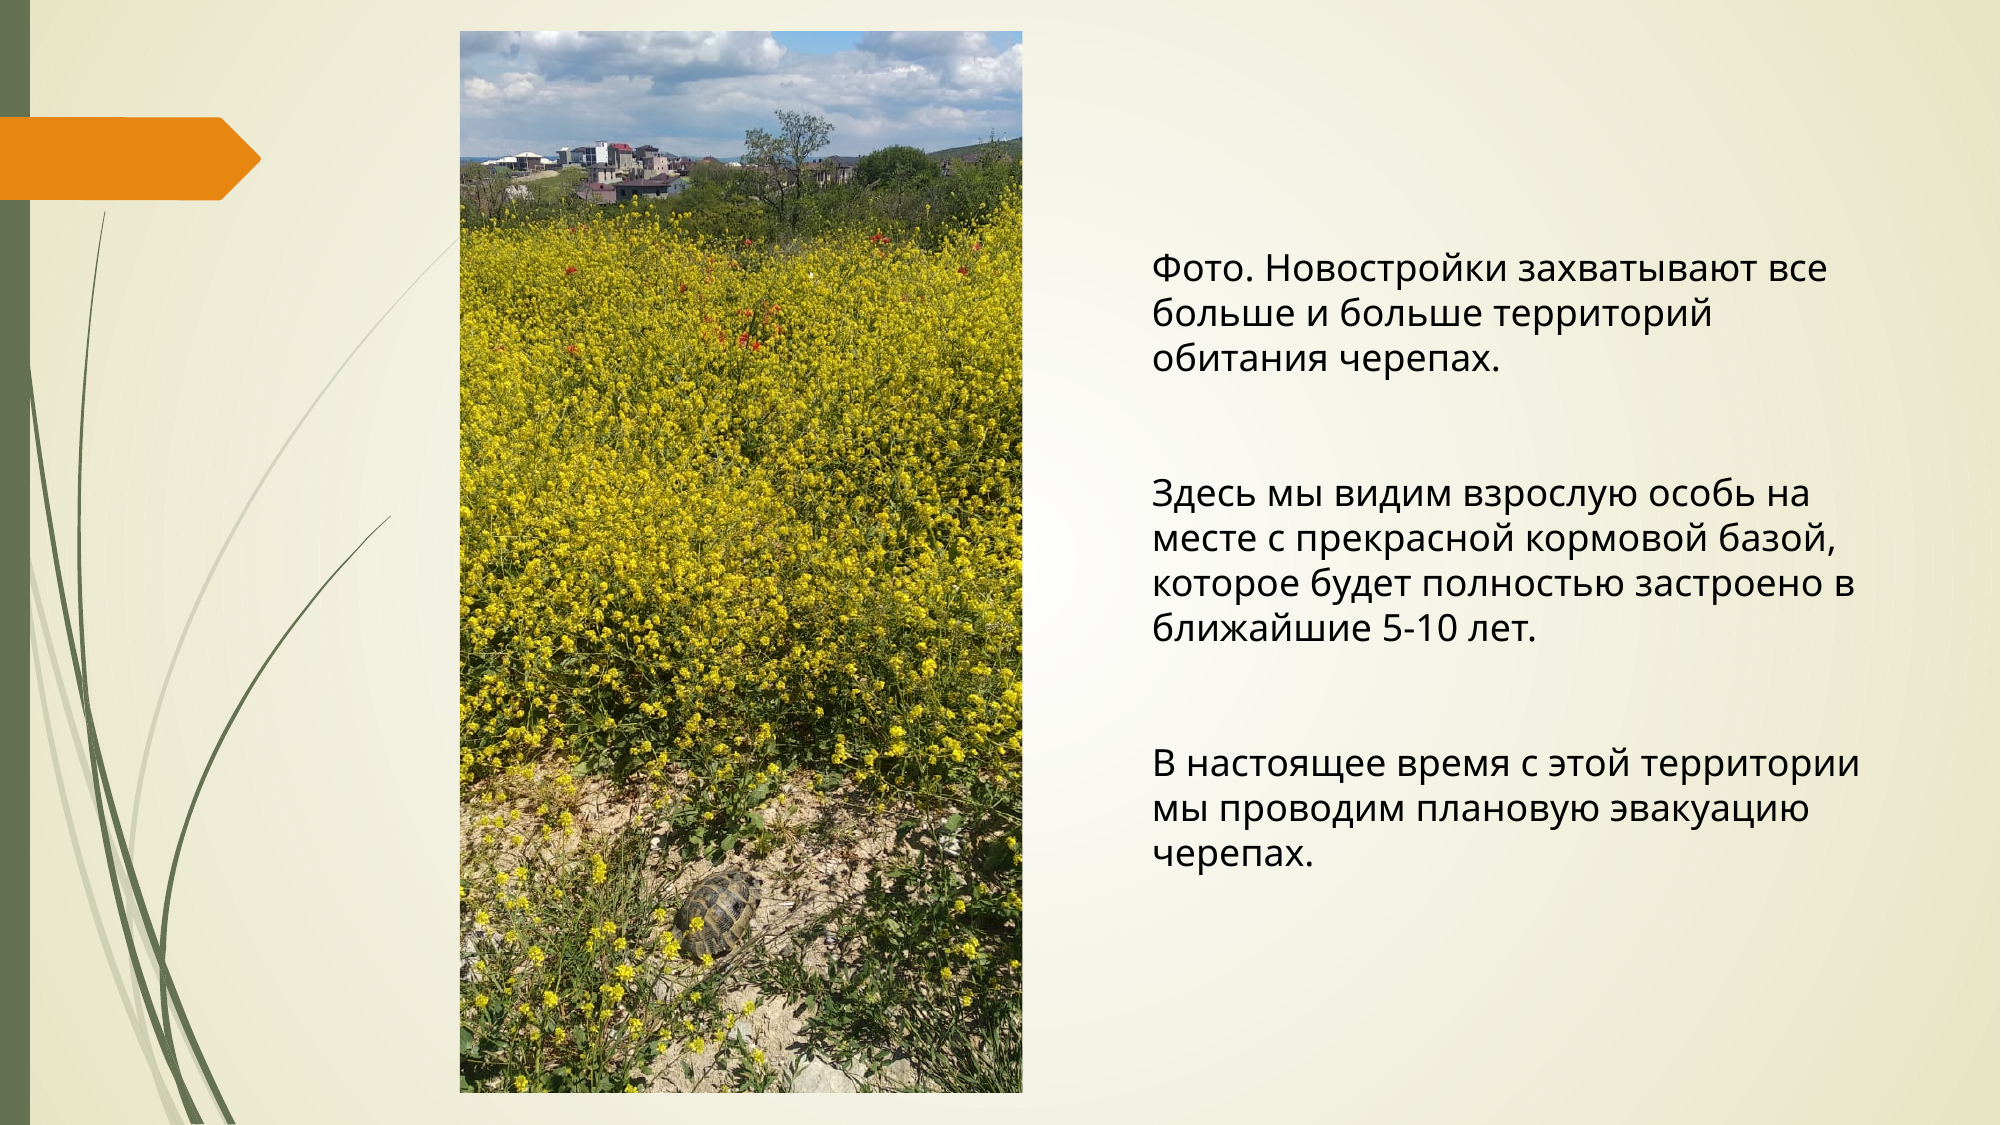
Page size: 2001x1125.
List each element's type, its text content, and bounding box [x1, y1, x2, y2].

picture [459, 31, 1023, 1093]
text_box Фото. Новостройки захватывают все больше и больше территорий обитания черепах. Здесь мы видим взрослую особь на месте с прекрасной кормовой базой, которое будет полностью застроено в ближайшие 5-10 лет. В настоящее время с этой территории мы проводим плановую эвакуацию черепах. [1136, 236, 1886, 889]
